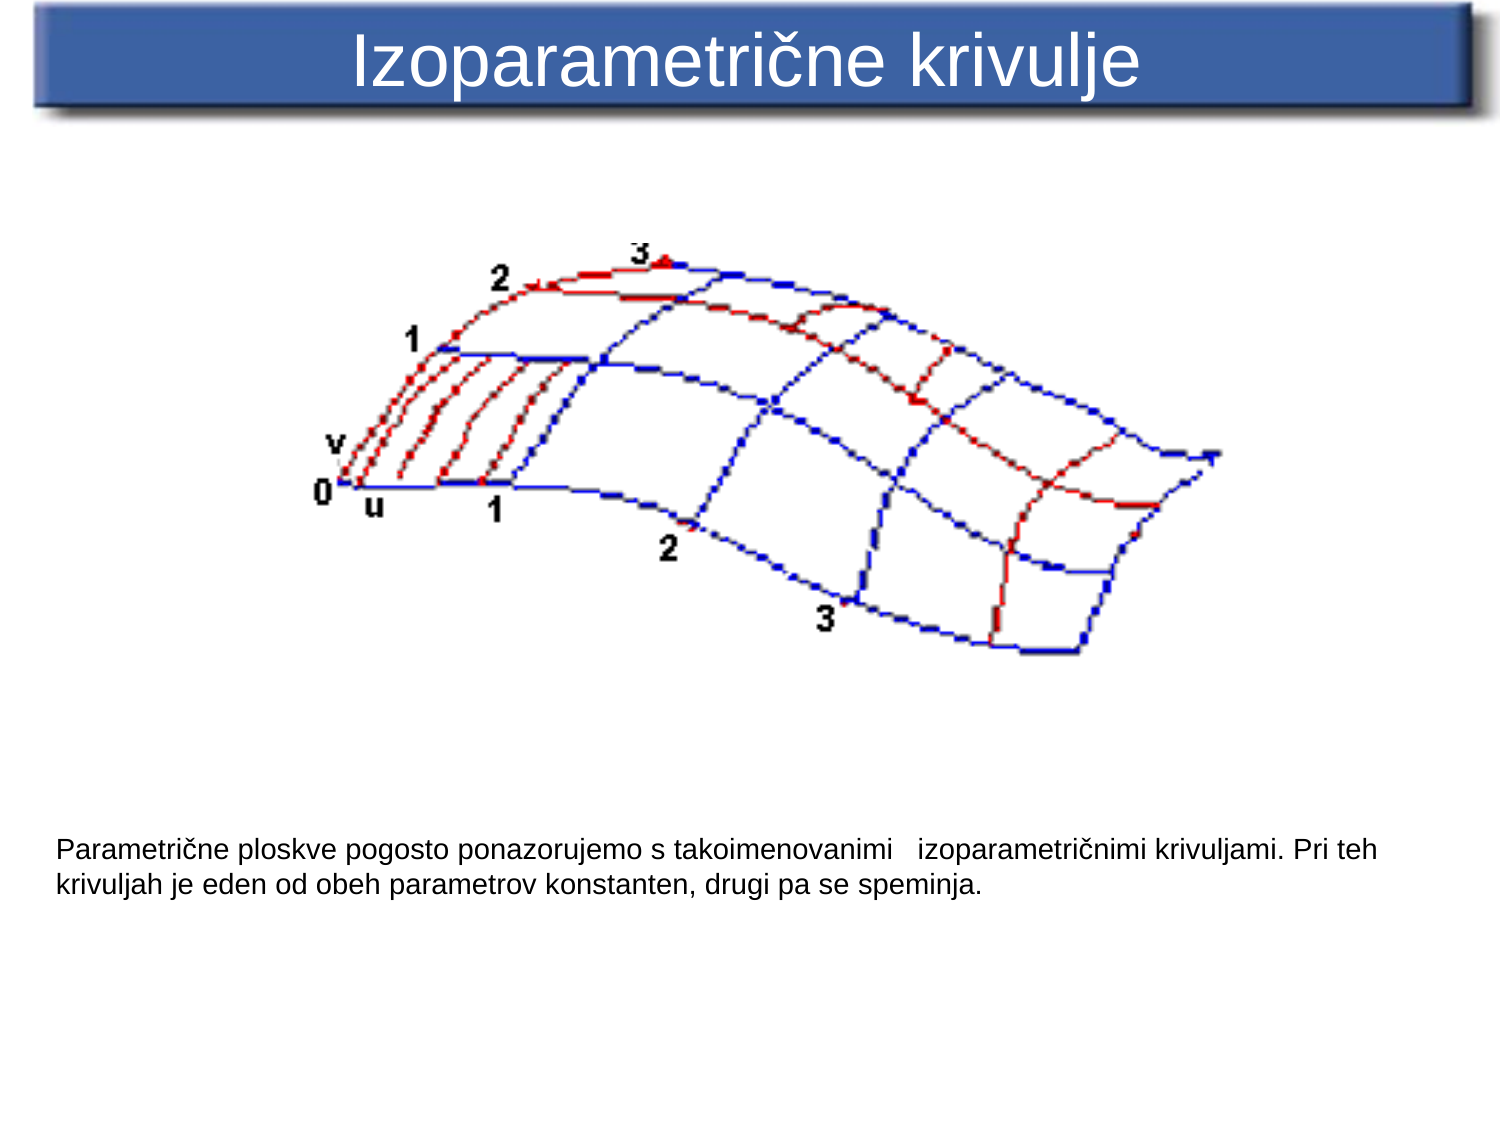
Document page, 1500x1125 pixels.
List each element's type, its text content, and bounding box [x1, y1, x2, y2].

title Izoparametrične krivulje [0, 0, 1493, 114]
picture [32, 0, 1500, 127]
text_box Parametrične ploskve pogosto ponazorujemo s takoimenovanimi izoparametričnimi krivuljami. Pri teh krivuljah je eden od obeh parametrov konstanten, drugi pa se speminja. [41, 822, 1459, 908]
picture [301, 243, 1252, 681]
